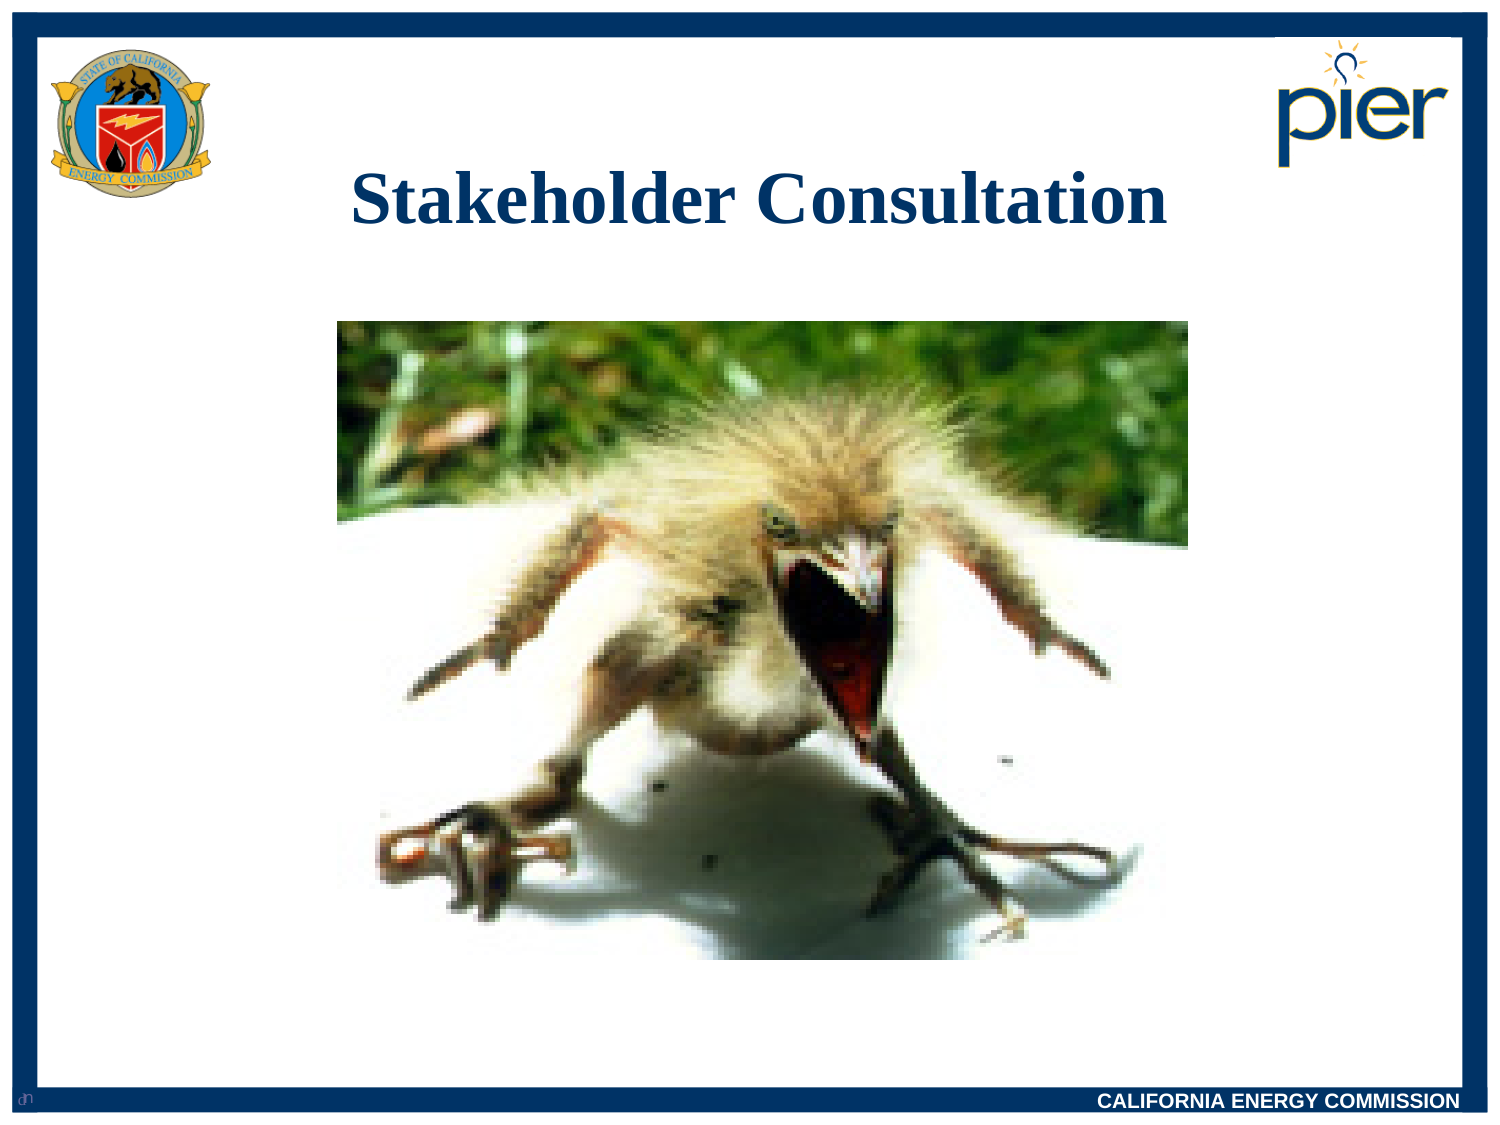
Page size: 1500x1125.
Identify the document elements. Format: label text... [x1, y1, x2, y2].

picture [1275, 37, 1451, 171]
chart [337, 321, 1188, 960]
picture [50, 49, 211, 198]
title Stakeholder Consultation [112, 99, 1388, 288]
